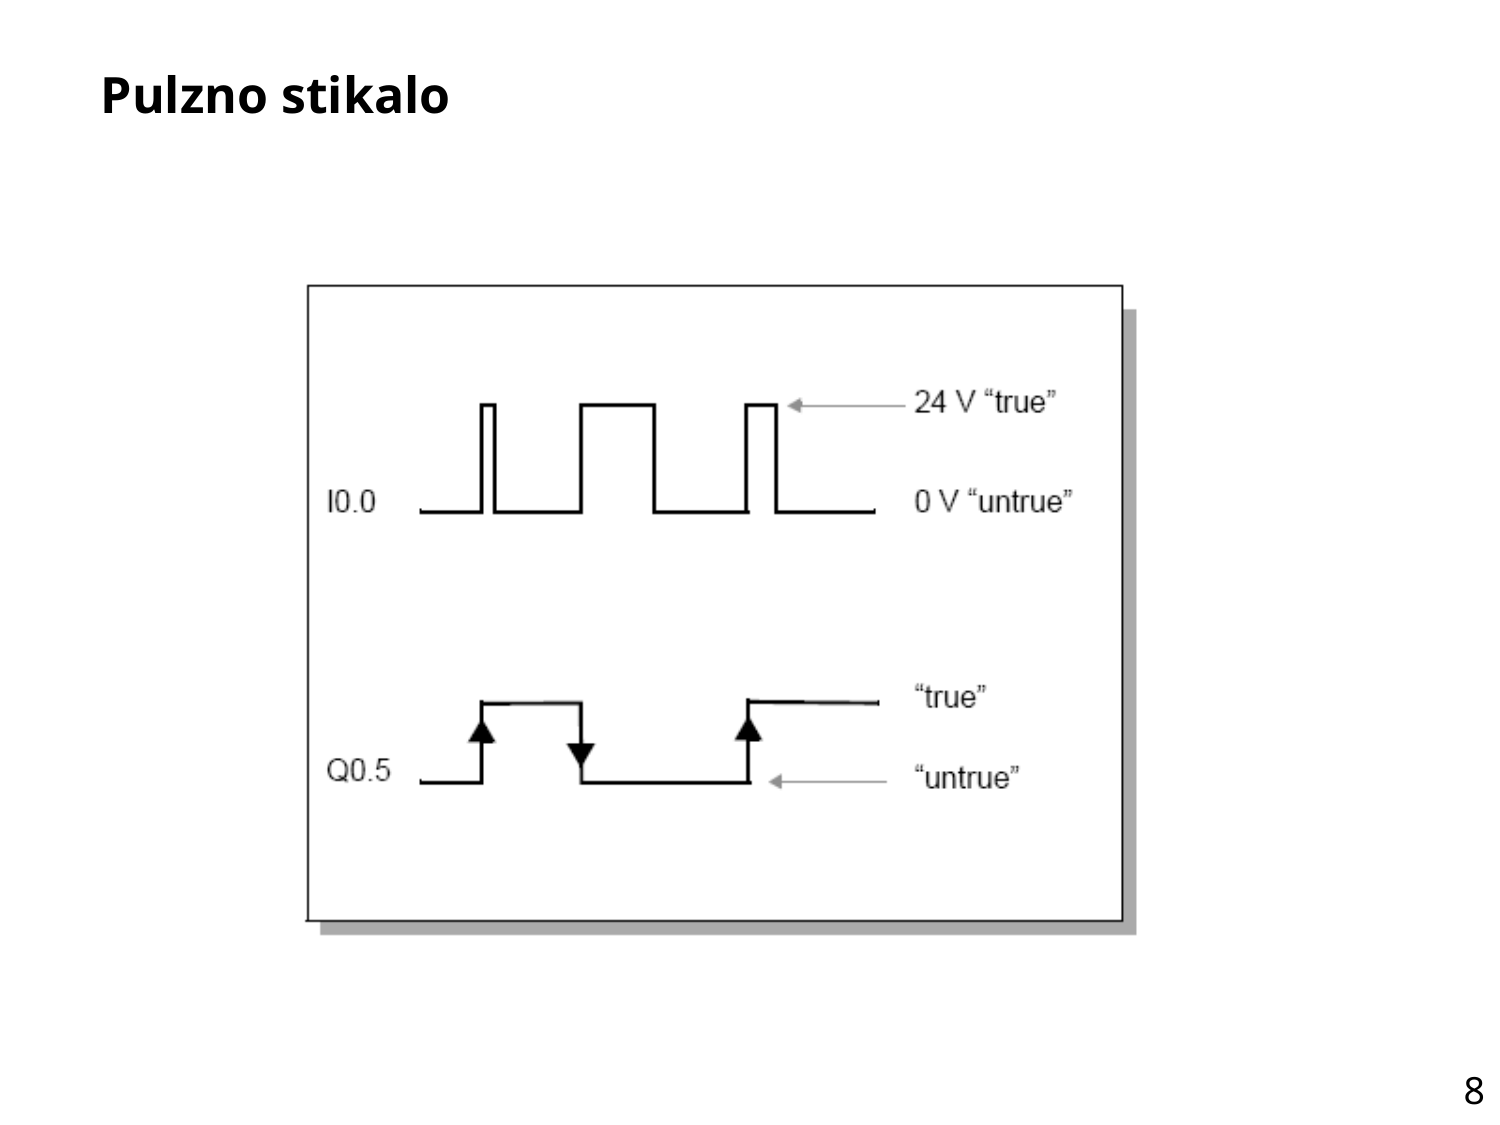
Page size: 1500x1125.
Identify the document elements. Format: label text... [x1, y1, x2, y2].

text_box Pulzno stikalo [86, 55, 466, 131]
picture [300, 274, 1150, 943]
